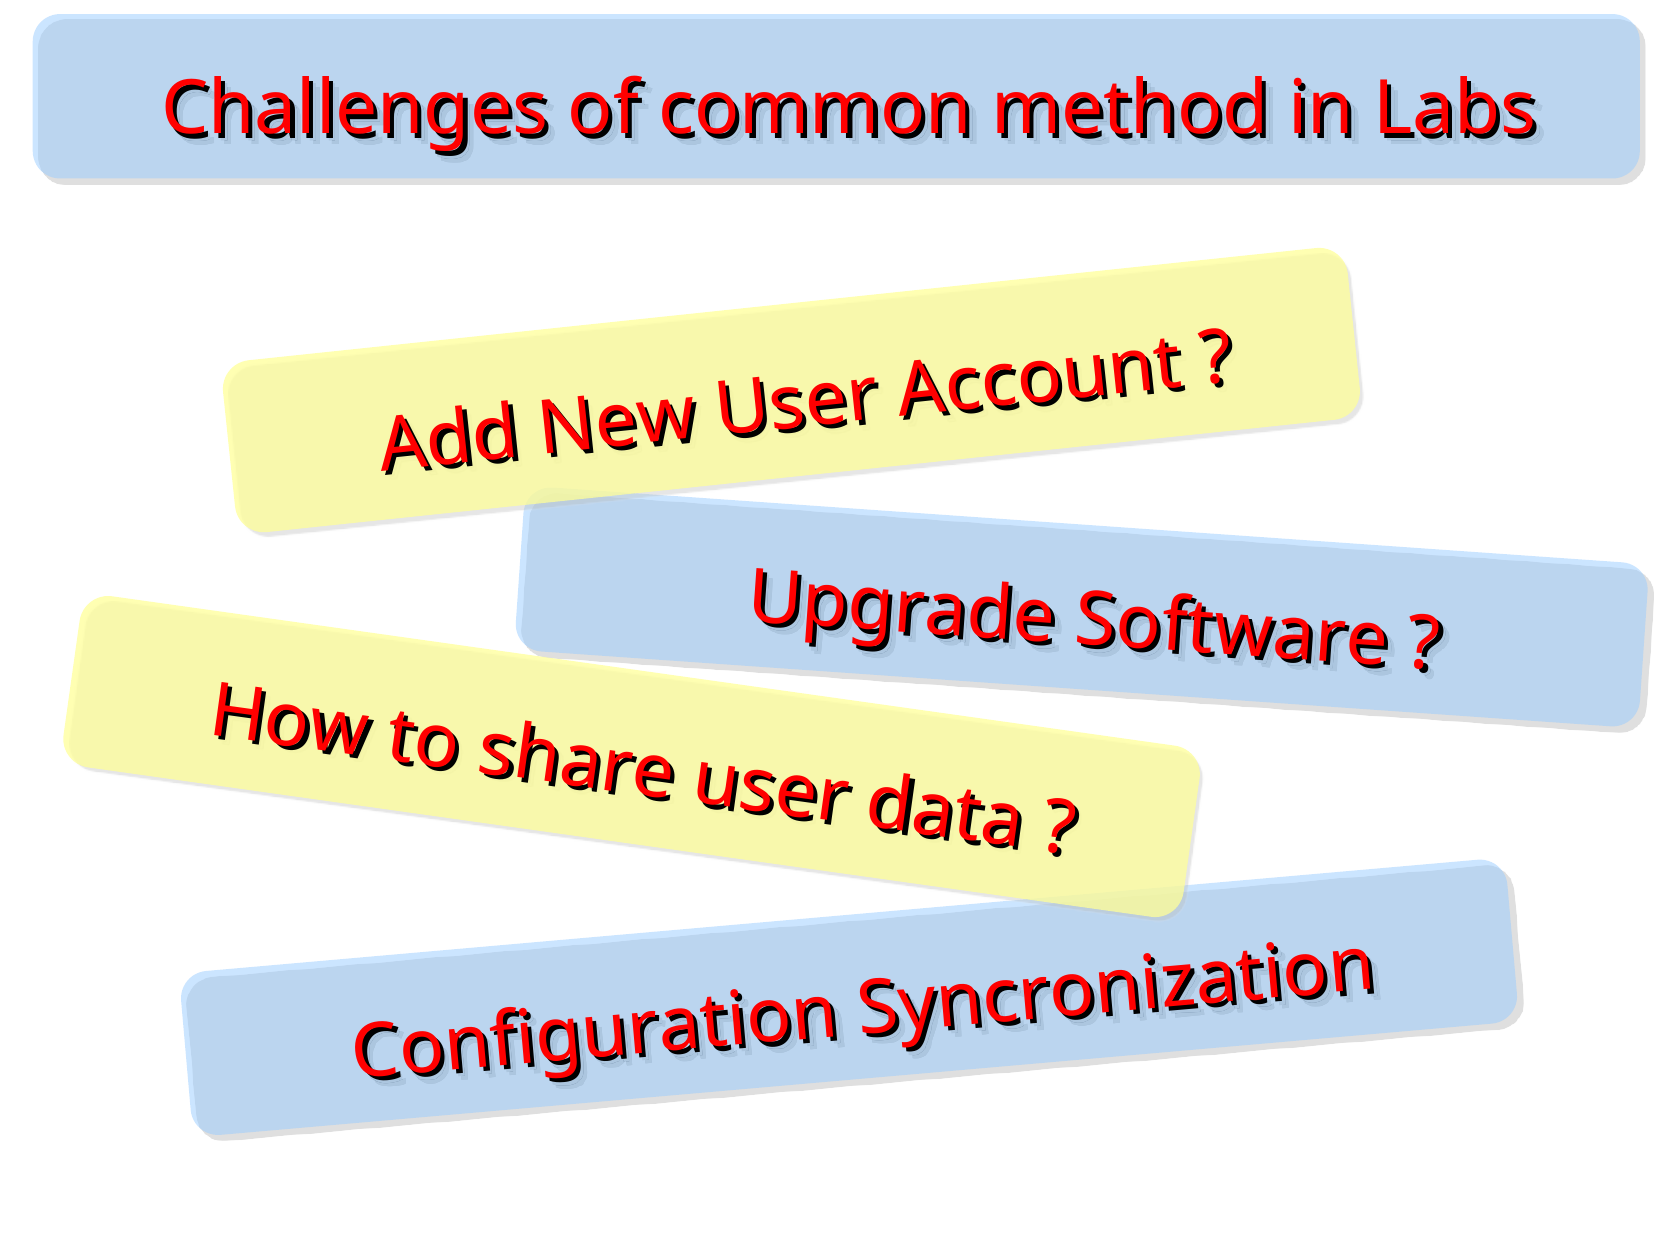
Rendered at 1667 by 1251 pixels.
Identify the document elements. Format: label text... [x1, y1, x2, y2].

text_box Add New User Account ? [222, 247, 1360, 533]
text_box Challenges of common method in Labs [32, 14, 1640, 179]
text_box Upgrade Software ? [515, 493, 1648, 727]
text_box How to share user data ? [63, 596, 1200, 918]
text_box Configuration Syncronization [181, 859, 1518, 1135]
